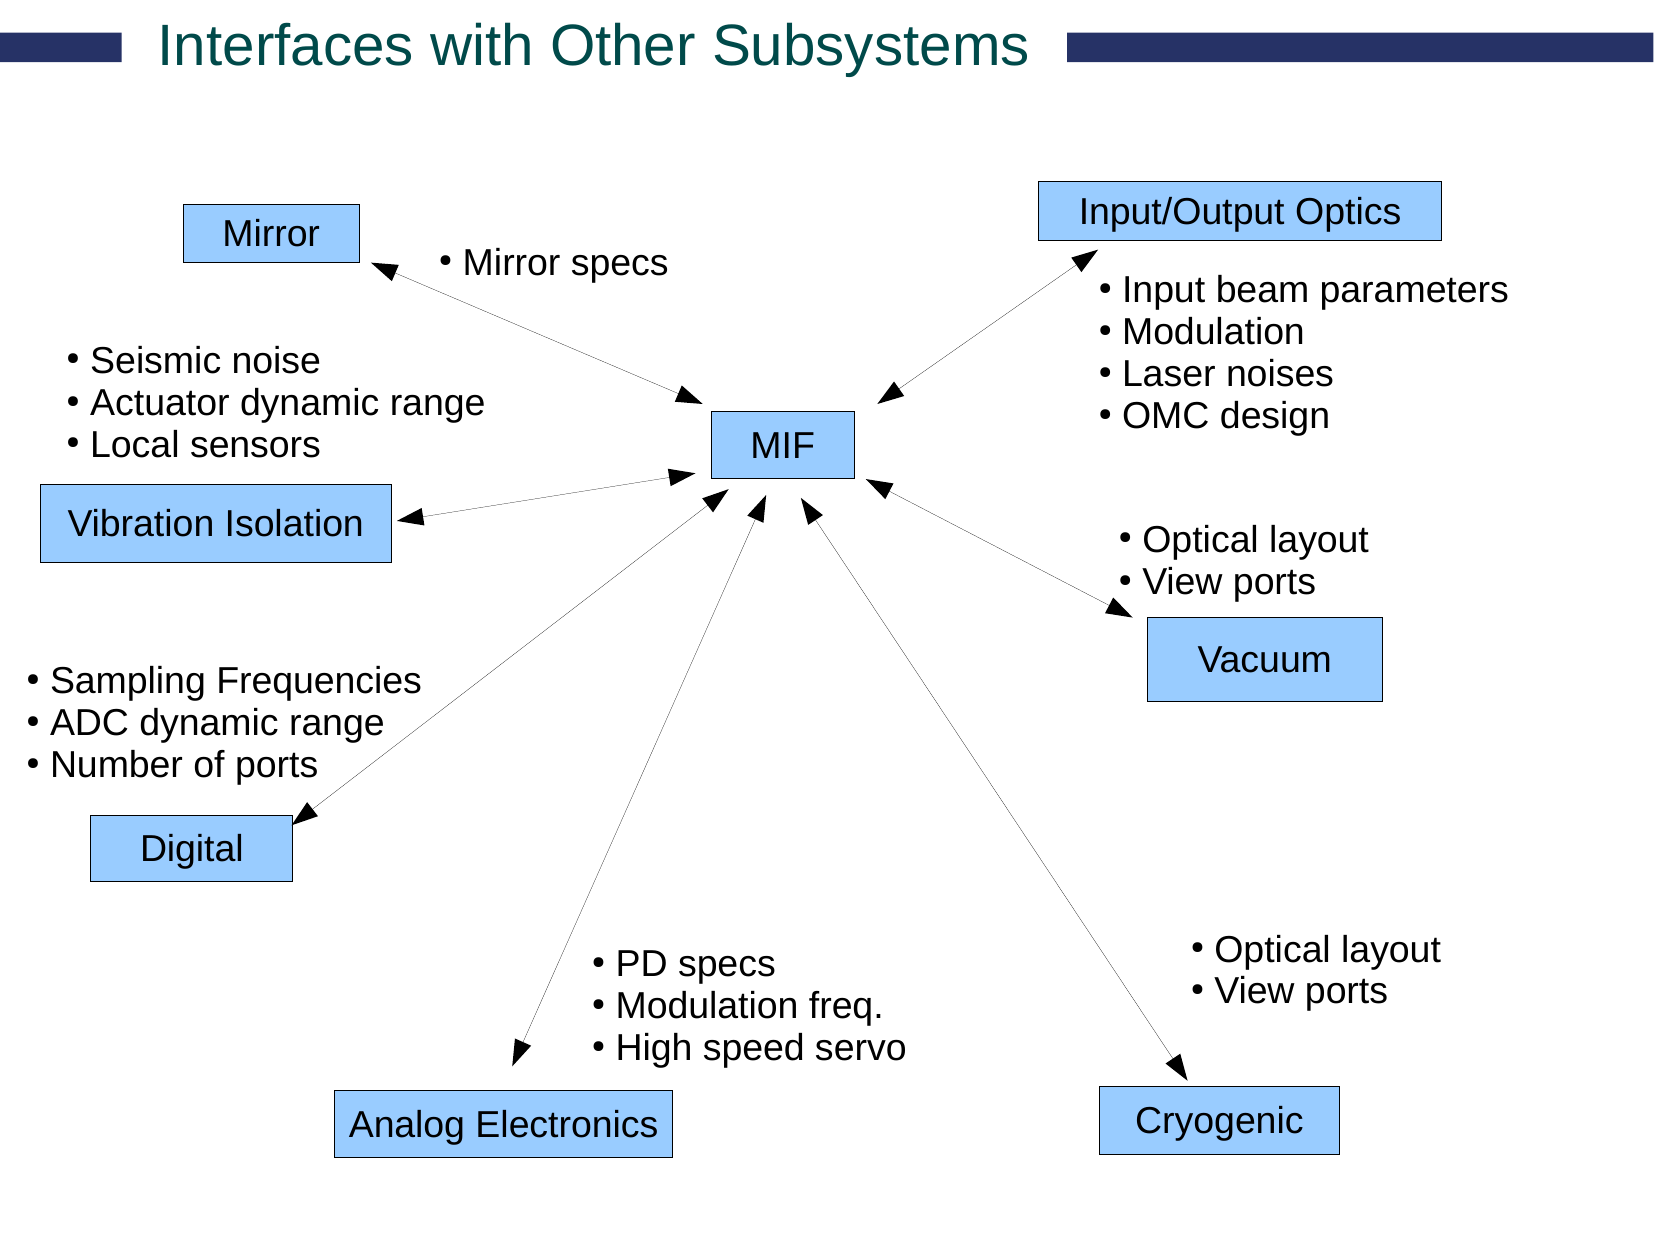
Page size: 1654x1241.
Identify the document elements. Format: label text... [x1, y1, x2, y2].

text_box Cryogenic [1099, 1086, 1340, 1155]
text_box Analog Electronics [334, 1090, 673, 1158]
text_box Seismic noise Actuator dynamic range Local sensors [51, 331, 501, 473]
text_box Sampling Frequencies ADC dynamic range Number of ports [11, 652, 437, 794]
text_box Mirror [183, 204, 360, 263]
text_box Vibration Isolation [40, 484, 392, 563]
text_box PD specs Modulation freq. High speed servo [577, 935, 922, 1076]
text_box Mirror specs [424, 233, 684, 291]
text_box MIF [711, 411, 855, 479]
text_box Optical layout View ports [1176, 920, 1457, 1020]
text_box Optical layout View ports [1103, 510, 1385, 610]
text_box Input beam parameters Modulation Laser noises OMC design [1083, 261, 1525, 444]
title Interfaces with Other Subsystems [121, 12, 1067, 78]
text_box Input/Output Optics [1038, 181, 1442, 241]
text_box Digital [90, 815, 293, 882]
text_box Vacuum [1147, 617, 1383, 702]
